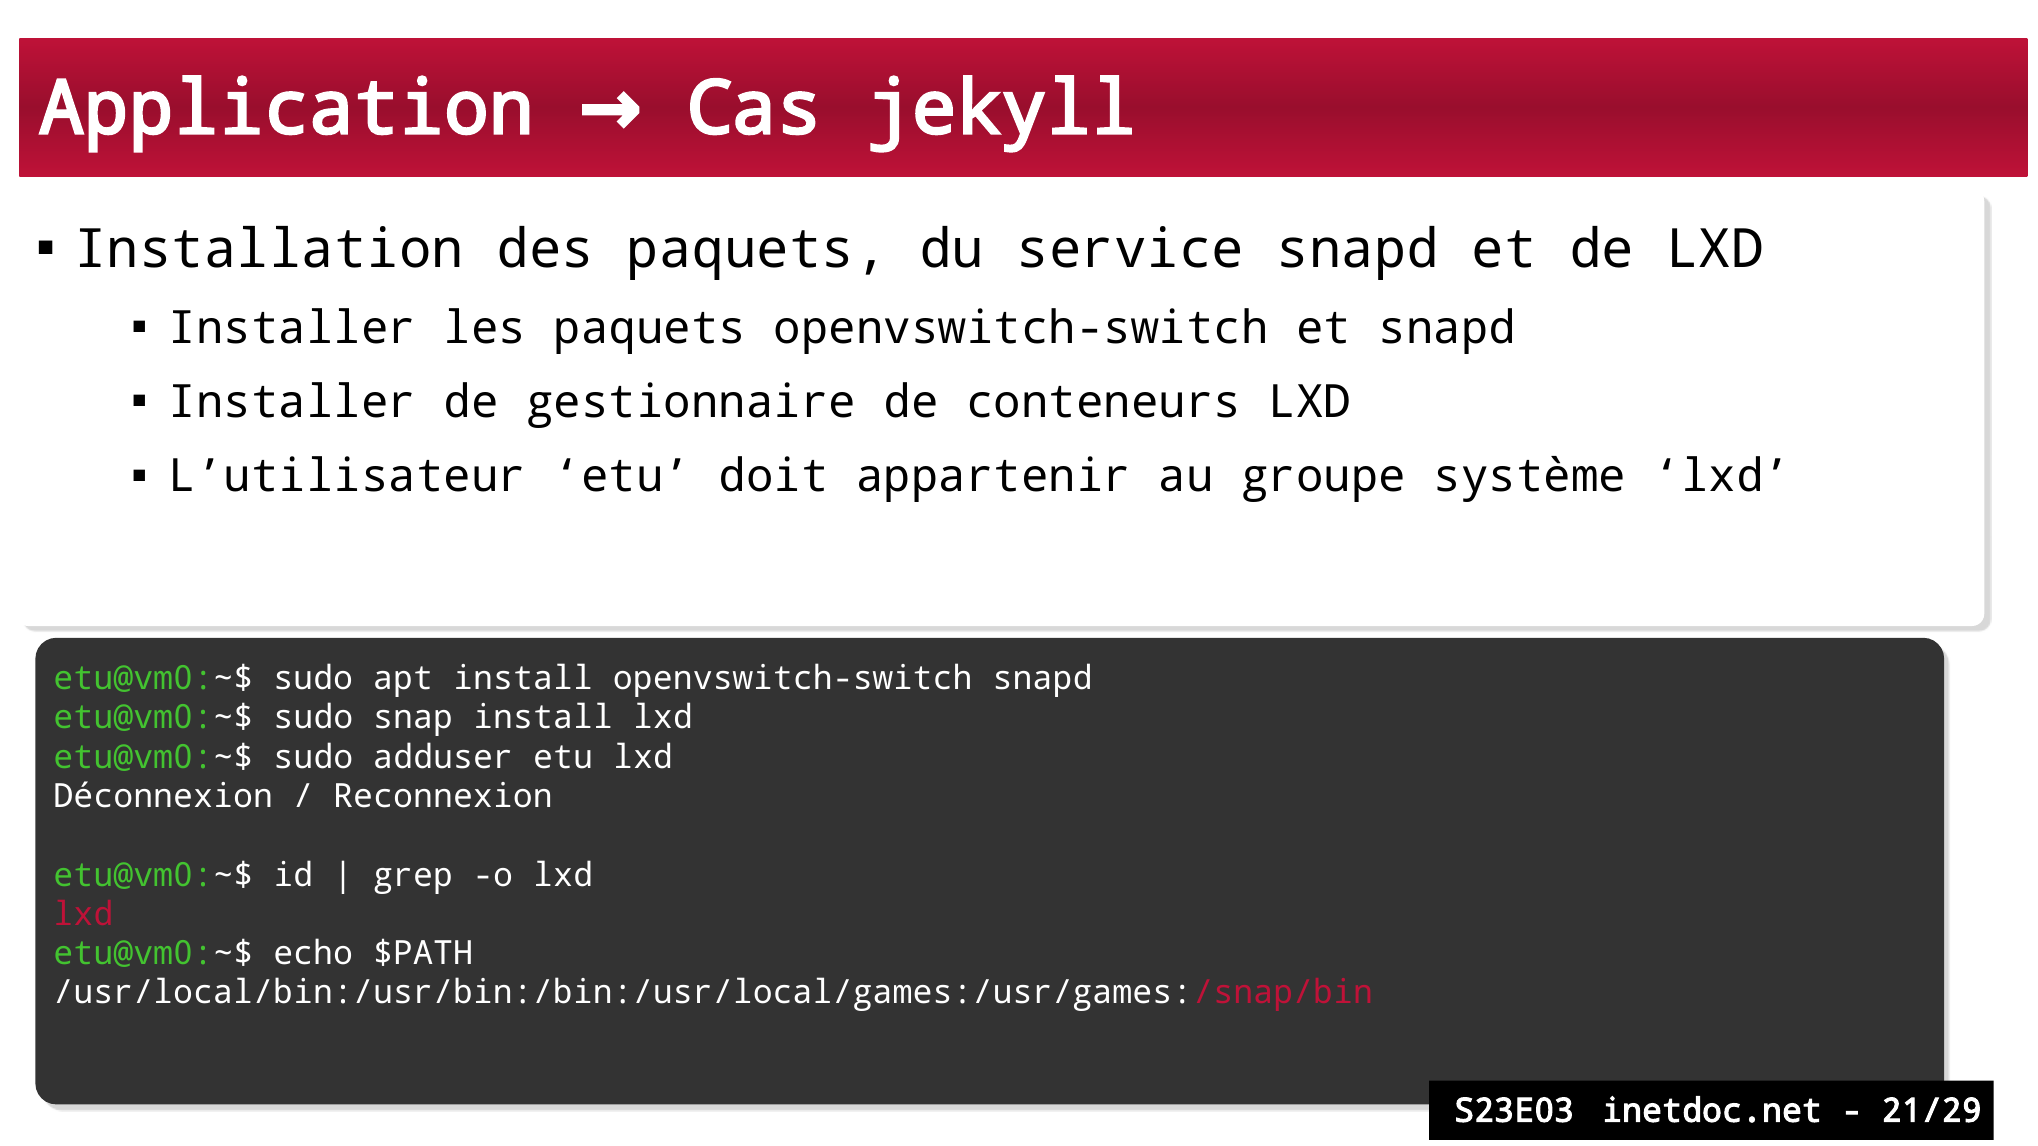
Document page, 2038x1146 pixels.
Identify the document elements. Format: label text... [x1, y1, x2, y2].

text_box etu@vm0:~$ sudo apt install openvswitch-switch snapd etu@vm0:~$ sudo snap install lxd etu@vm0:~$ sudo adduser etu lxd Déconnexion / Reconnexion etu@vm0:~$ id | grep -o lxd lxd etu@vm0:~$ echo $PATH /usr/local/bin:/usr/bin:/bin:/usr/local/games:/usr/games:/snap/bin [35, 637, 1945, 1105]
text_box S23E03 inetdoc.net - <numéro>/29 [1429, 1080, 1994, 1140]
text_box Application → Cas jekyll [19, 38, 2028, 177]
text_box Installation des paquets, du service snapd et de LXD Installer les paquets openvswitch-switch et snapd Installer de gestionnaire de conteneurs LXD L’utilisateur ‘etu’ doit appartenir au groupe système ‘lxd’ [15, 188, 1985, 627]
